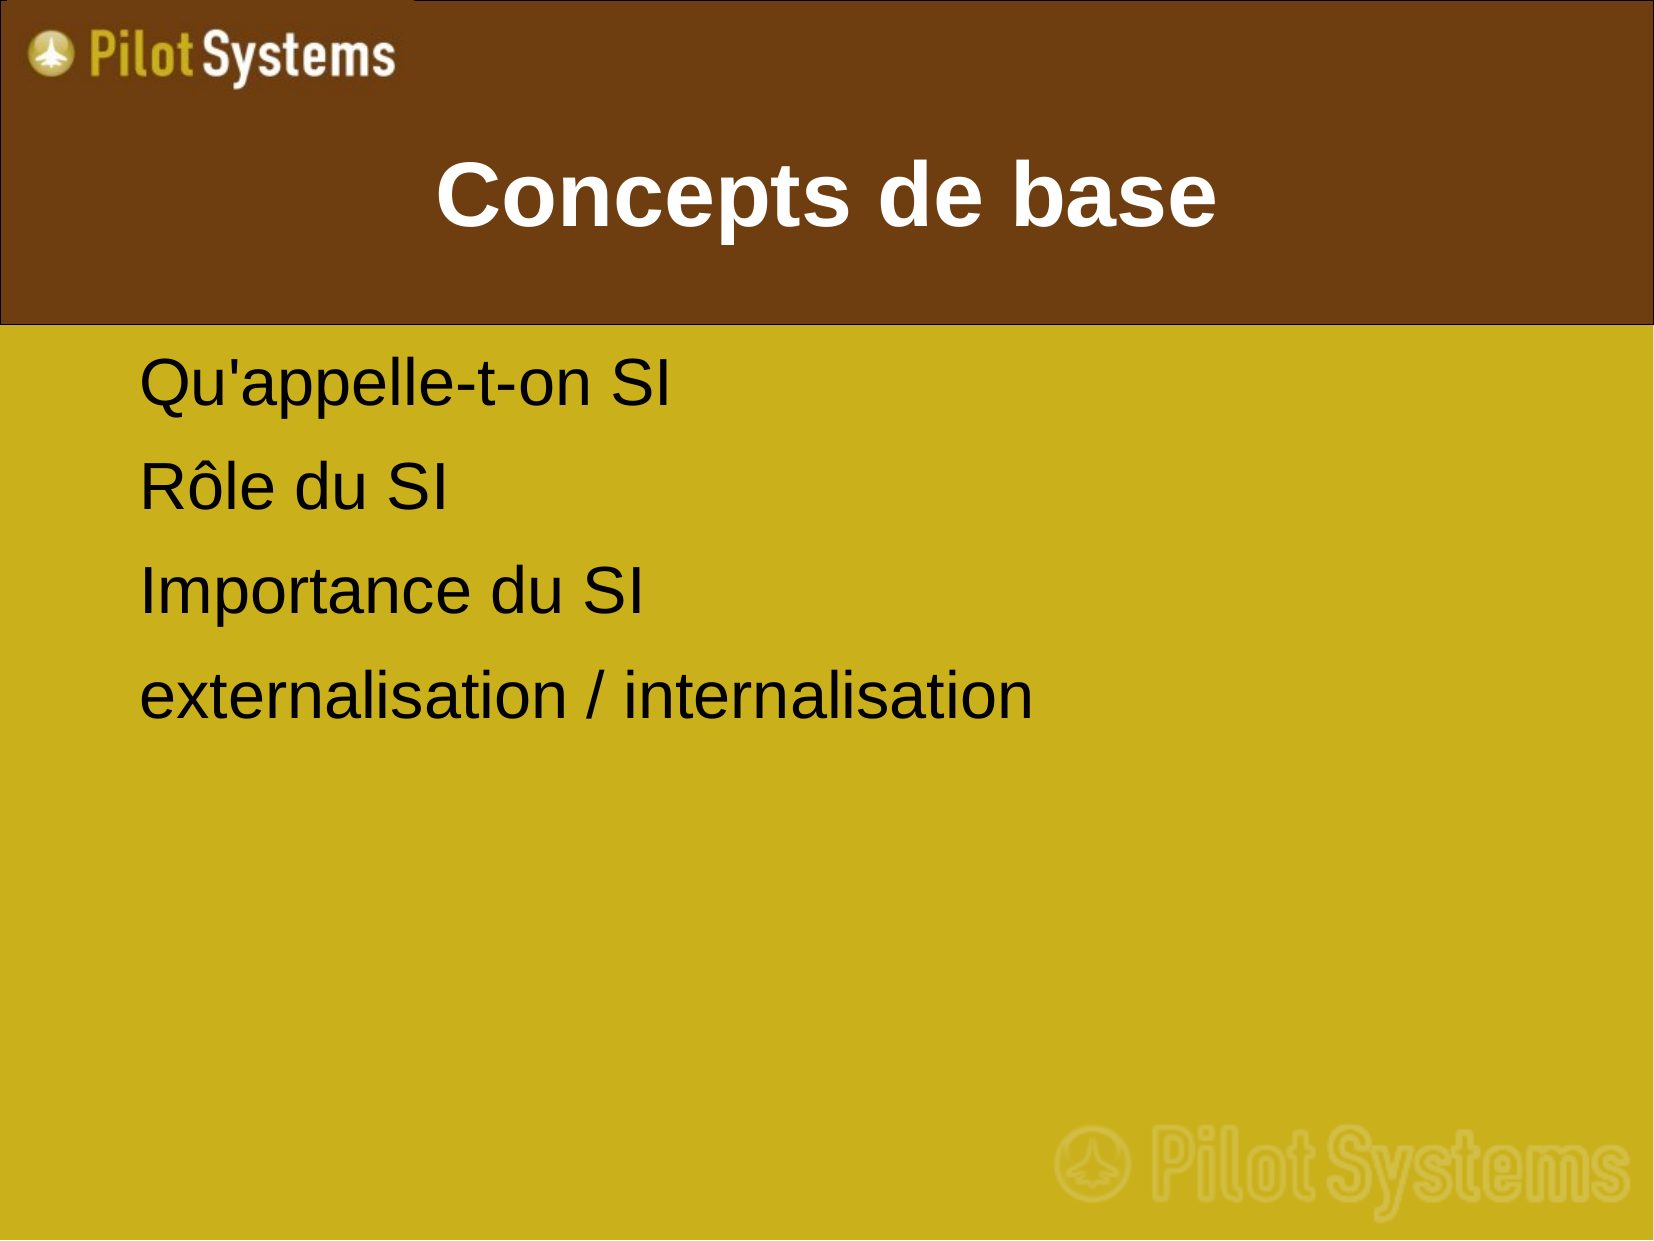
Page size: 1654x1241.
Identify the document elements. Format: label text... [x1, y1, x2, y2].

picture [7, 0, 414, 115]
title Concepts de base [121, 91, 1534, 299]
list Qu'appelle-t-on SI Rôle du SI Importance du SI externalisation / internalisation [121, 344, 1534, 1211]
picture [1051, 1114, 1642, 1235]
